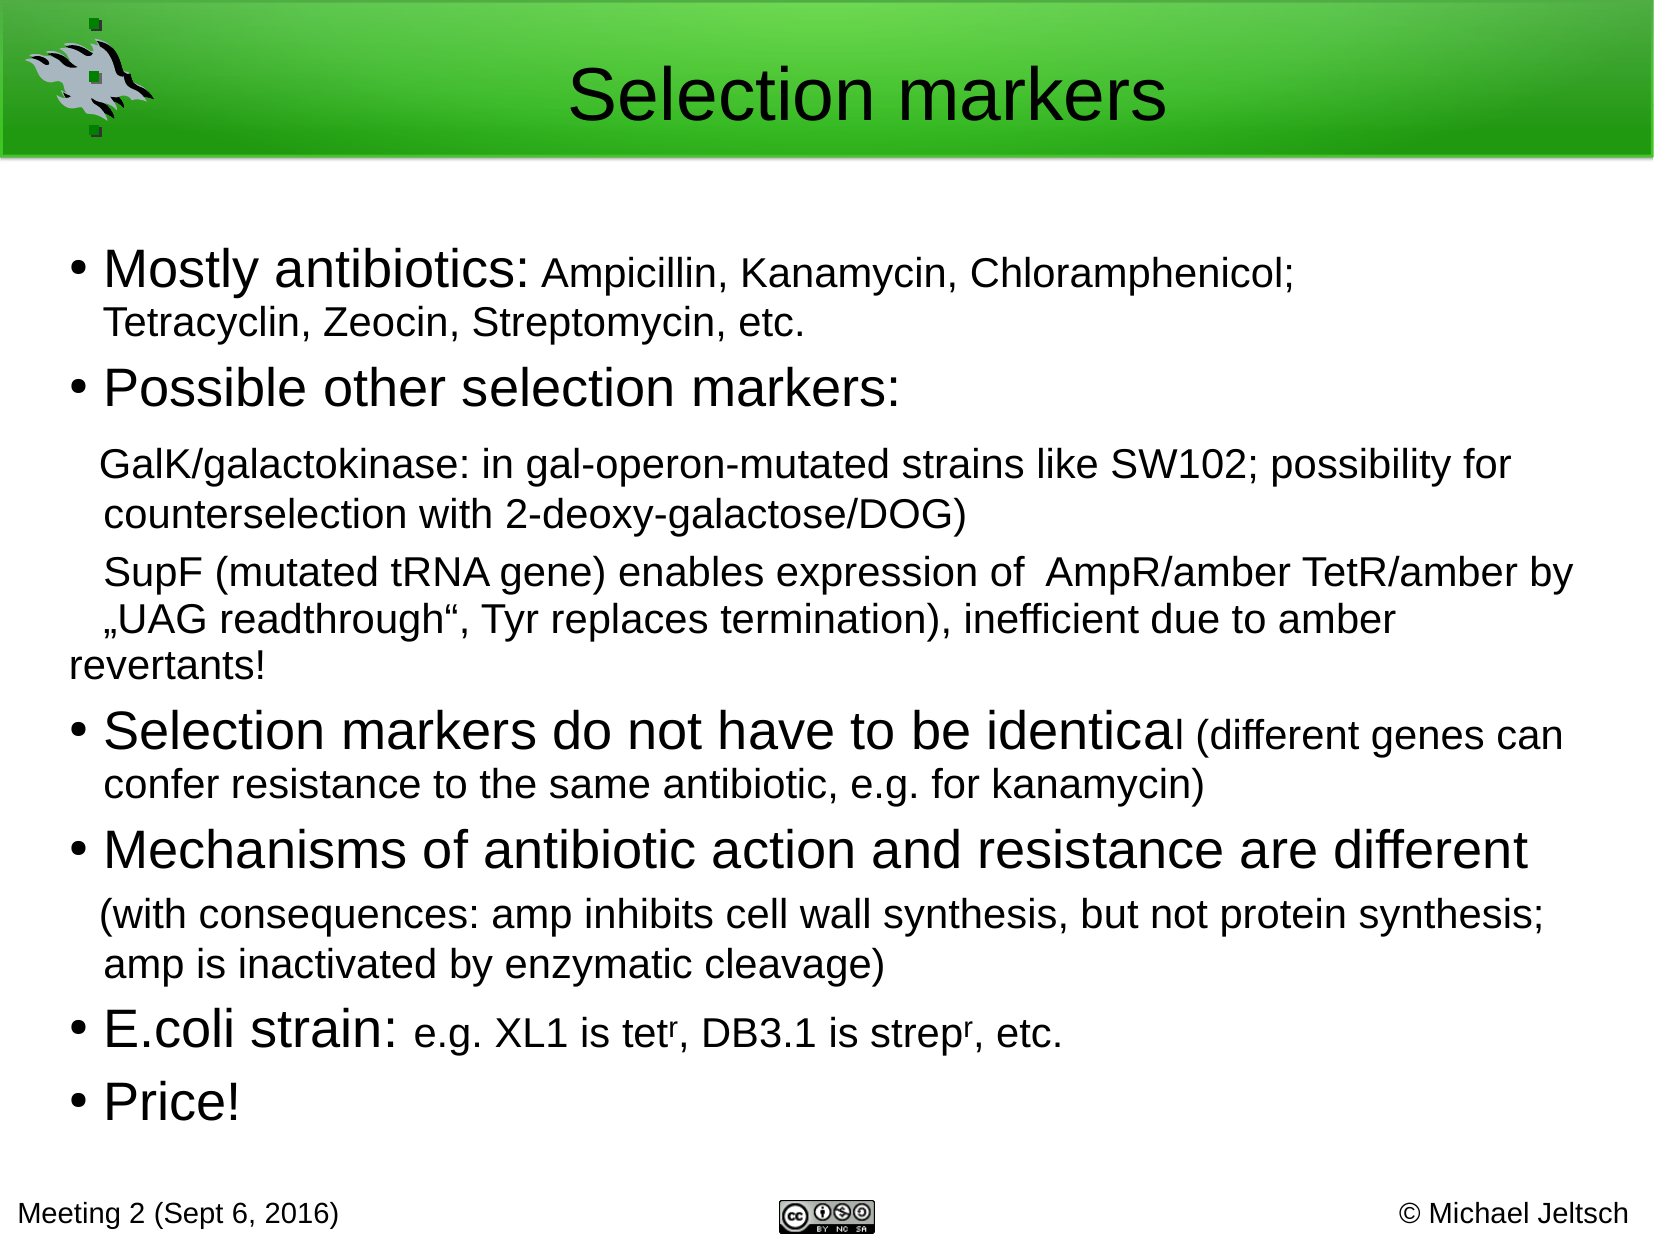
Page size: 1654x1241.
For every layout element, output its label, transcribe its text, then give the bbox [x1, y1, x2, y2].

title Selection markers [342, 23, 1394, 166]
subtitle Mostly antibiotics: Ampicillin, Kanamycin, Chloramphenicol; Tetracyclin, Zeocin, Streptomycin, etc. Possible other selection markers: GalK/galactokinase: in gal-operon-mutated strains like SW102; possibility for counterselection with 2-deoxy-galactose/DOG) SupF (mutated tRNA gene) enables expression of AmpR/amber TetR/amber by „UAG readthrough“, Tyr replaces termination), inefficient due to amber revertants! Selection markers do not have to be identical (different genes can confer resistance to the same antibiotic, e.g. for kanamycin) Mechanisms of antibiotic action and resistance are different (with consequences: amp inhibits cell wall synthesis, but not protein synthesis; amp is inactivated by enzymatic cleavage) E.coli strain: e.g. XL1 is tetr, DB3.1 is strepr, etc. Price! [68, 235, 1605, 1135]
picture [779, 1200, 875, 1234]
